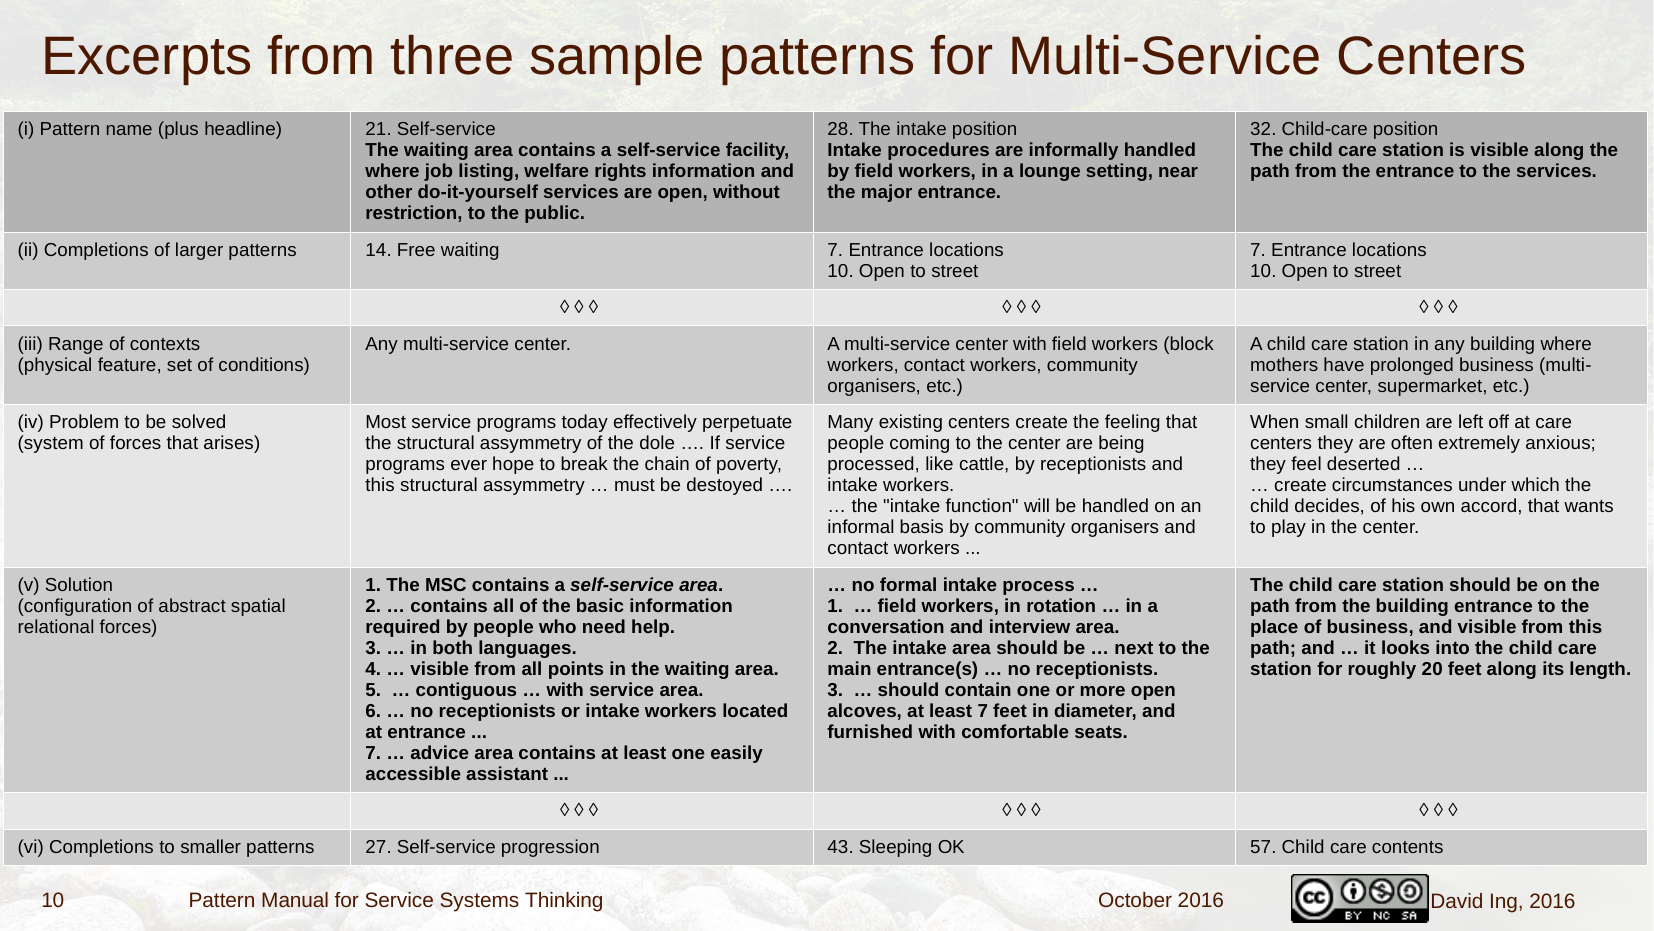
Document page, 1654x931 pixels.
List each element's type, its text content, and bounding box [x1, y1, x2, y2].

table_cell 43. Sleeping OK [814, 830, 1235, 865]
table_cell Most service programs today effectively perpetuate the structural assymmetry of the dole …. If service programs ever hope to break the chain of poverty, this structural assymmetry … must be destoyed …. [351, 405, 813, 567]
table_cell ◊ ◊ ◊ [351, 793, 813, 829]
table_cell (iii) Range of contexts (physical feature, set of conditions) [4, 326, 350, 404]
table_cell When small children are left off at care centers they are often extremely anxious; they feel deserted … … create circumstances under which the child decides, of his own accord, that wants to play in the center. [1236, 405, 1647, 567]
table_cell 7. Entrance locations 10. Open to street [814, 233, 1235, 289]
table_cell A child care station in any building where mothers have prolonged business (multi-service center, supermarket, etc.) [1236, 326, 1647, 404]
table_cell A multi-service center with field workers (block workers, contact workers, community organisers, etc.) [814, 326, 1235, 404]
table_cell (iv) Problem to be solved (system of forces that arises) [4, 405, 350, 567]
table_cell Any multi-service center. [351, 326, 813, 404]
table_header 32. Child-care position The child care station is visible along the path from the entrance to the services. [1236, 112, 1647, 232]
title Excerpts from three sample patterns for Multi-Service Centers [41, 30, 1613, 111]
table_cell ◊ ◊ ◊ [1236, 290, 1647, 325]
table_cell ◊ ◊ ◊ [351, 290, 813, 325]
table_cell ◊ ◊ ◊ [814, 793, 1235, 829]
table_cell Many existing centers create the feeling that people coming to the center are being processed, like cattle, by receptionists and intake workers. … the "intake function" will be handled on an informal basis by community organisers and contact workers ... [814, 405, 1235, 567]
table_cell (ii) Completions of larger patterns [4, 233, 350, 289]
picture [0, 0, 1654, 931]
table_cell (vi) Completions to smaller patterns [4, 830, 350, 865]
table_cell 57. Child care contents [1236, 830, 1647, 865]
table_cell 7. Entrance locations 10. Open to street [1236, 233, 1647, 289]
table_header 21. Self-service The waiting area contains a self-service facility, where job listing, welfare rights information and other do-it-yourself services are open, without restriction, to the public. [351, 112, 813, 232]
table_cell [4, 290, 350, 325]
table_cell The child care station should be on the path from the building entrance to the place of business, and visible from this path; and … it looks into the child care station for roughly 20 feet along its length. [1236, 568, 1647, 792]
table_header 28. The intake position Intake procedures are informally handled by field workers, in a lounge setting, near the major entrance. [814, 112, 1235, 232]
table_cell 14. Free waiting [351, 233, 813, 289]
table_cell ◊ ◊ ◊ [814, 290, 1235, 325]
table_cell ◊ ◊ ◊ [1236, 793, 1647, 829]
table_header (i) Pattern name (plus headline) [4, 112, 350, 232]
table_cell 1. The MSC contains a self-service area. 2. … contains all of the basic information required by people who need help. 3. … in both languages. 4. … visible from all points in the waiting area. 5. … contiguous … with service area. 6. … no receptionists or intake workers located at entrance ... 7. … advice area contains at least one easily accessible assistant ... [351, 568, 813, 792]
table_cell (v) Solution (configuration of abstract spatial relational forces) [4, 568, 350, 792]
table_cell 27. Self-service progression [351, 830, 813, 865]
table_cell … no formal intake process … 1. … field workers, in rotation … in a conversation and interview area. 2. The intake area should be … next to the main entrance(s) … no receptionists. 3. … should contain one or more open alcoves, at least 7 feet in diameter, and furnished with comfortable seats. [814, 568, 1235, 792]
table_cell [4, 793, 350, 829]
